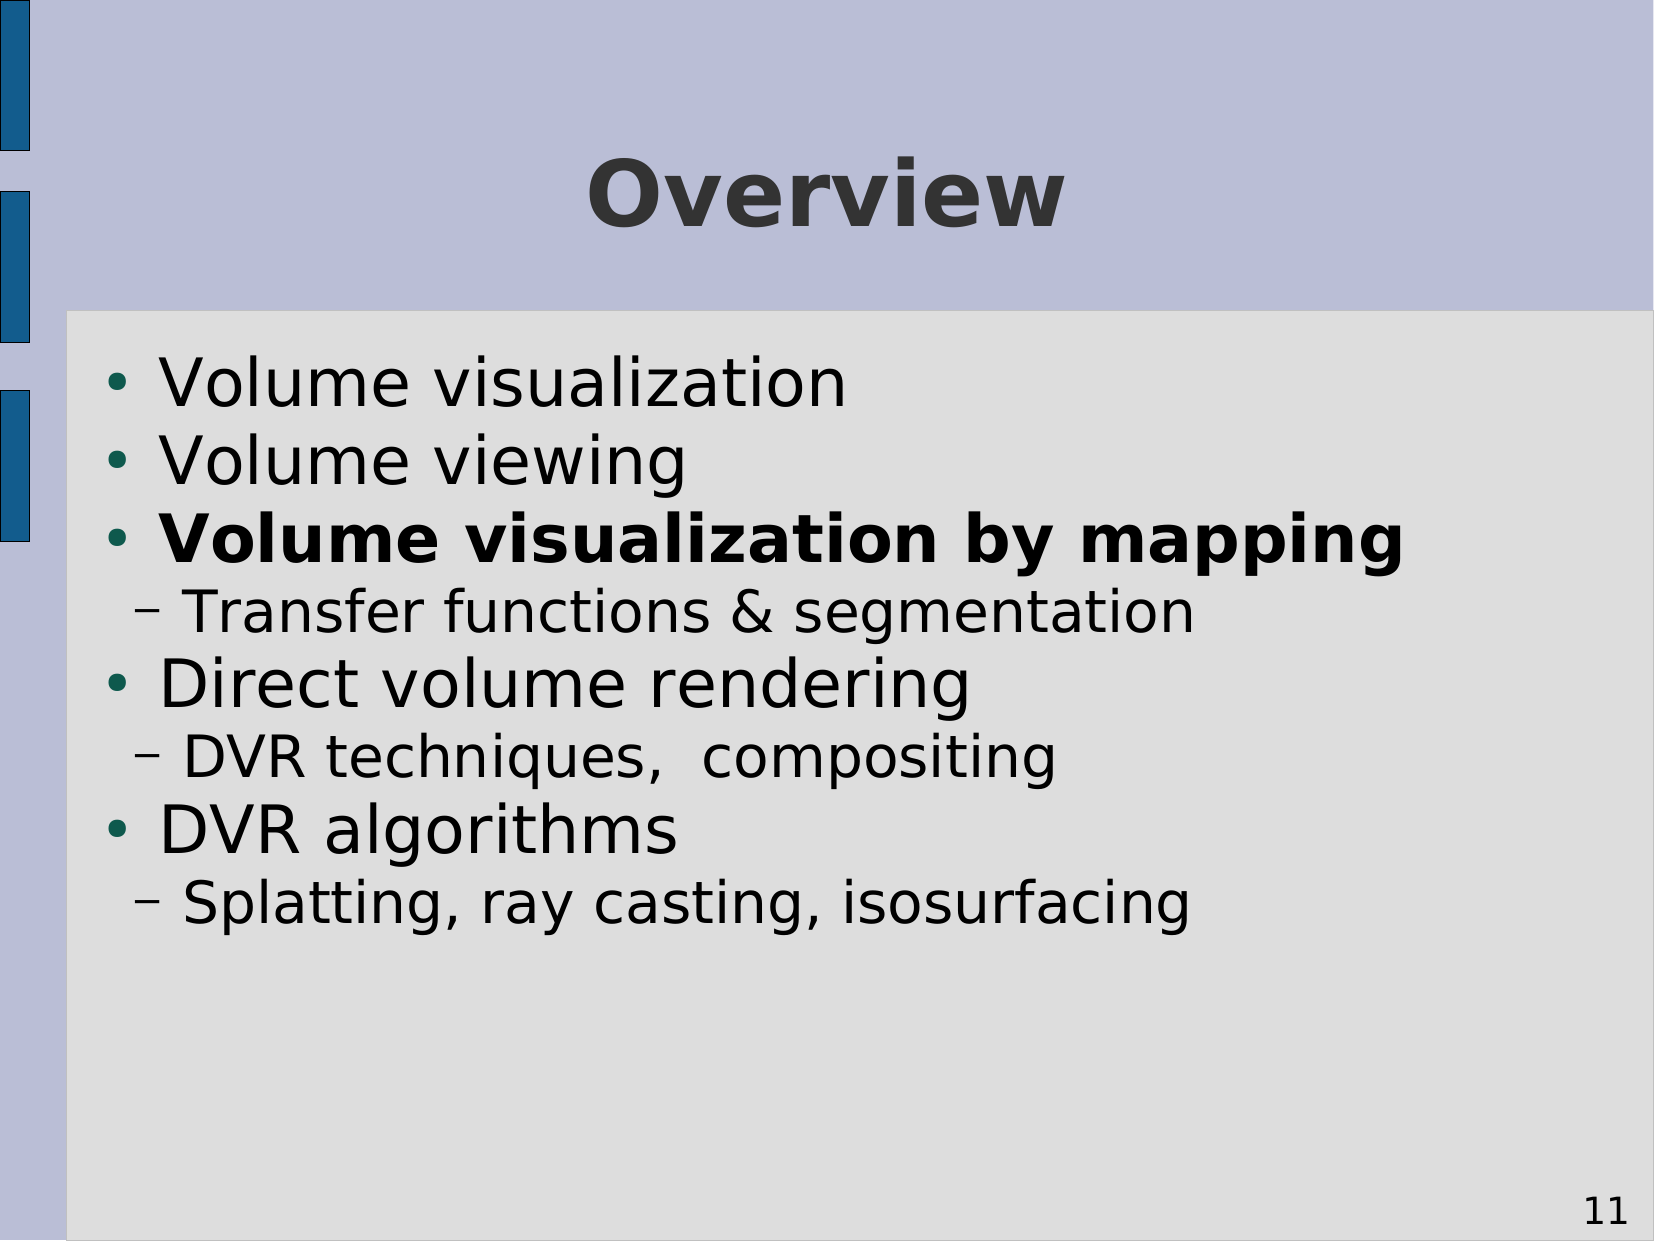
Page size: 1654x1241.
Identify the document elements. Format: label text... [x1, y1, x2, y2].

title Overview [121, 91, 1534, 299]
list Volume visualization Volume viewing Volume visualization by mapping Transfer functions & segmentation Direct volume rendering DVR techniques, compositing DVR algorithms Splatting, ray casting, isosurfacing [87, 344, 1639, 1191]
